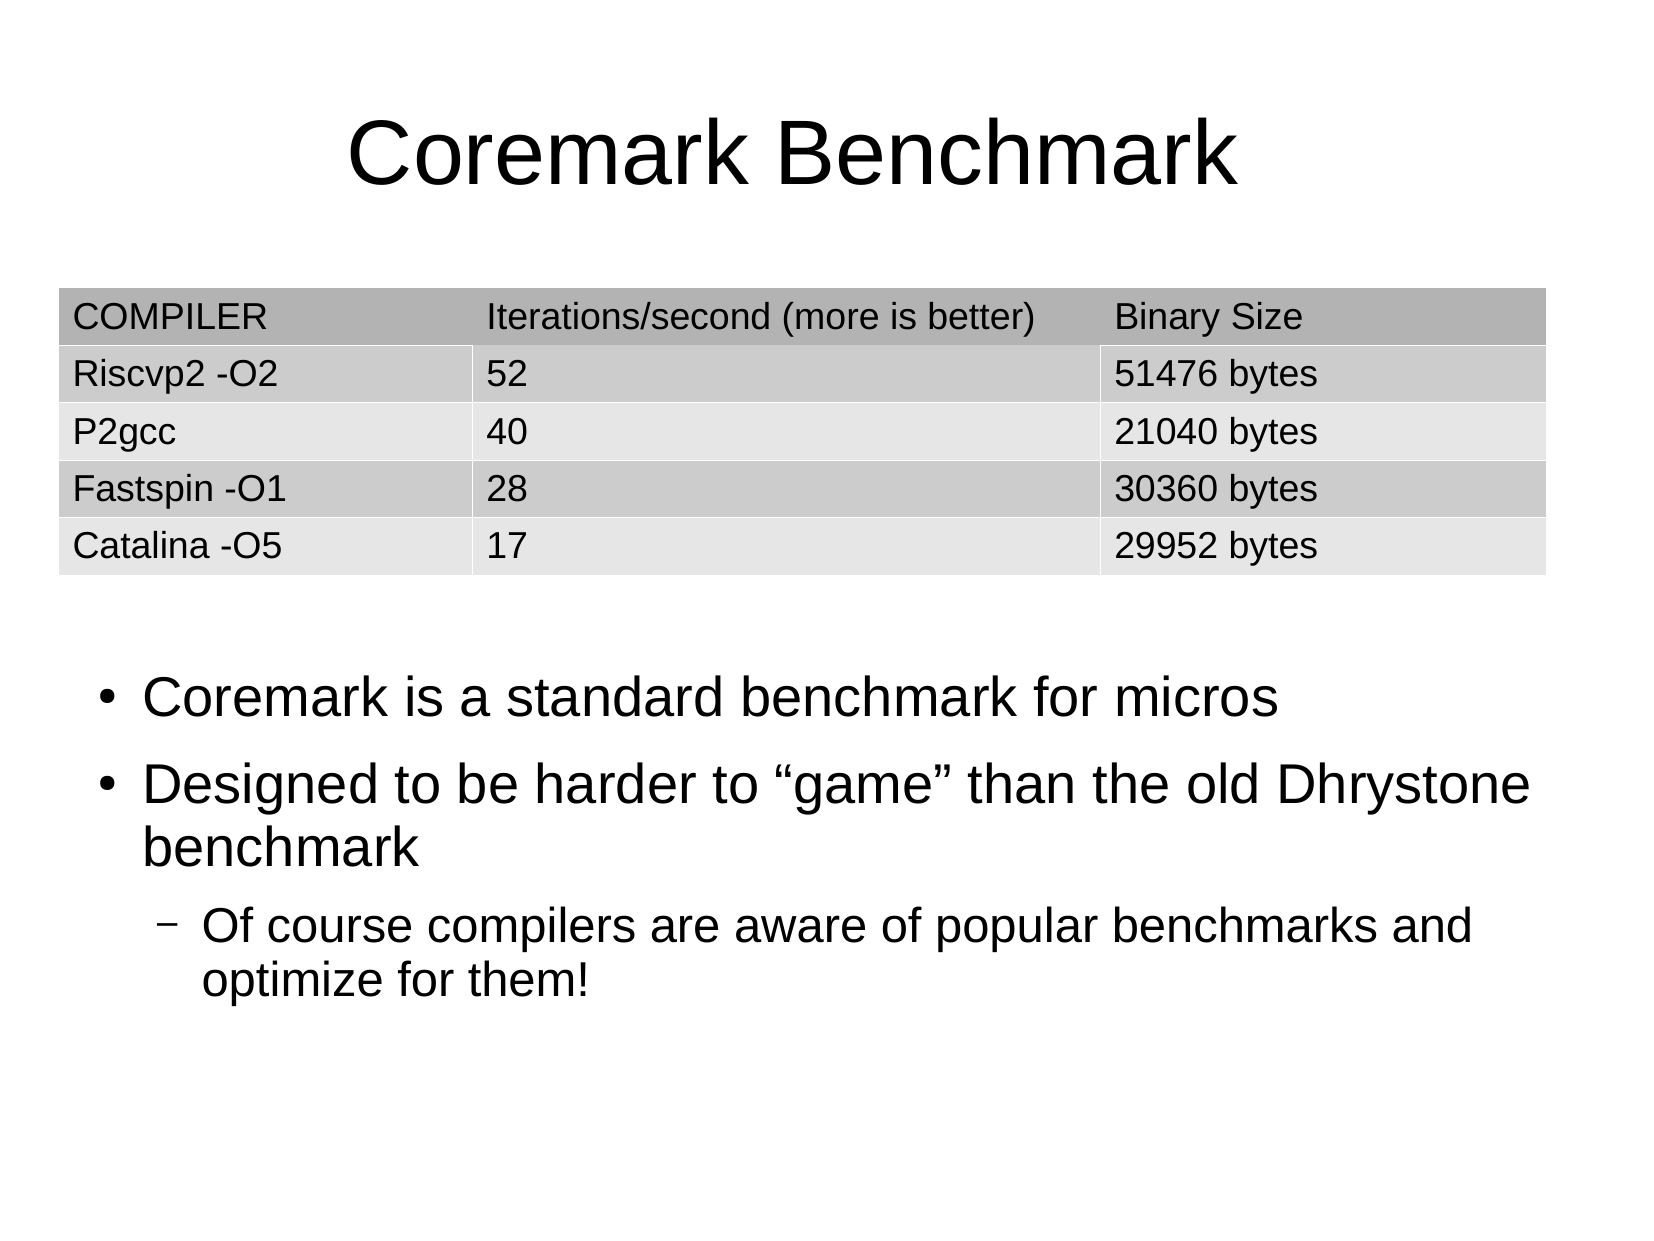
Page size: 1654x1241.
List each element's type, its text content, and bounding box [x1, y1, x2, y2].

table_cell 21040 bytes [1101, 403, 1546, 460]
title Coremark Benchmark [82, 49, 1571, 257]
table_cell Catalina -O5 [59, 518, 472, 575]
table_cell 17 [473, 518, 1100, 575]
table_cell Fastspin -O1 [59, 461, 472, 517]
table_header COMPILER [59, 288, 472, 345]
table_cell 28 [473, 461, 1100, 517]
table_cell 52 [473, 345, 1100, 402]
table_cell Riscvp2 -O2 [59, 346, 472, 402]
table_cell 29952 bytes [1101, 518, 1546, 575]
table_header Iterations/second (more is better) [472, 288, 1100, 345]
table_cell 30360 bytes [1101, 461, 1546, 517]
table_cell 51476 bytes [1101, 346, 1546, 402]
table_header Binary Size [1100, 288, 1546, 345]
list Coremark is a standard benchmark for micros Designed to be harder to “game” than the old Dhrystone benchmark Of course compilers are aware of popular benchmarks and optimize for them! [82, 665, 1571, 1009]
table_cell P2gcc [59, 403, 472, 460]
table_cell 40 [473, 403, 1100, 460]
